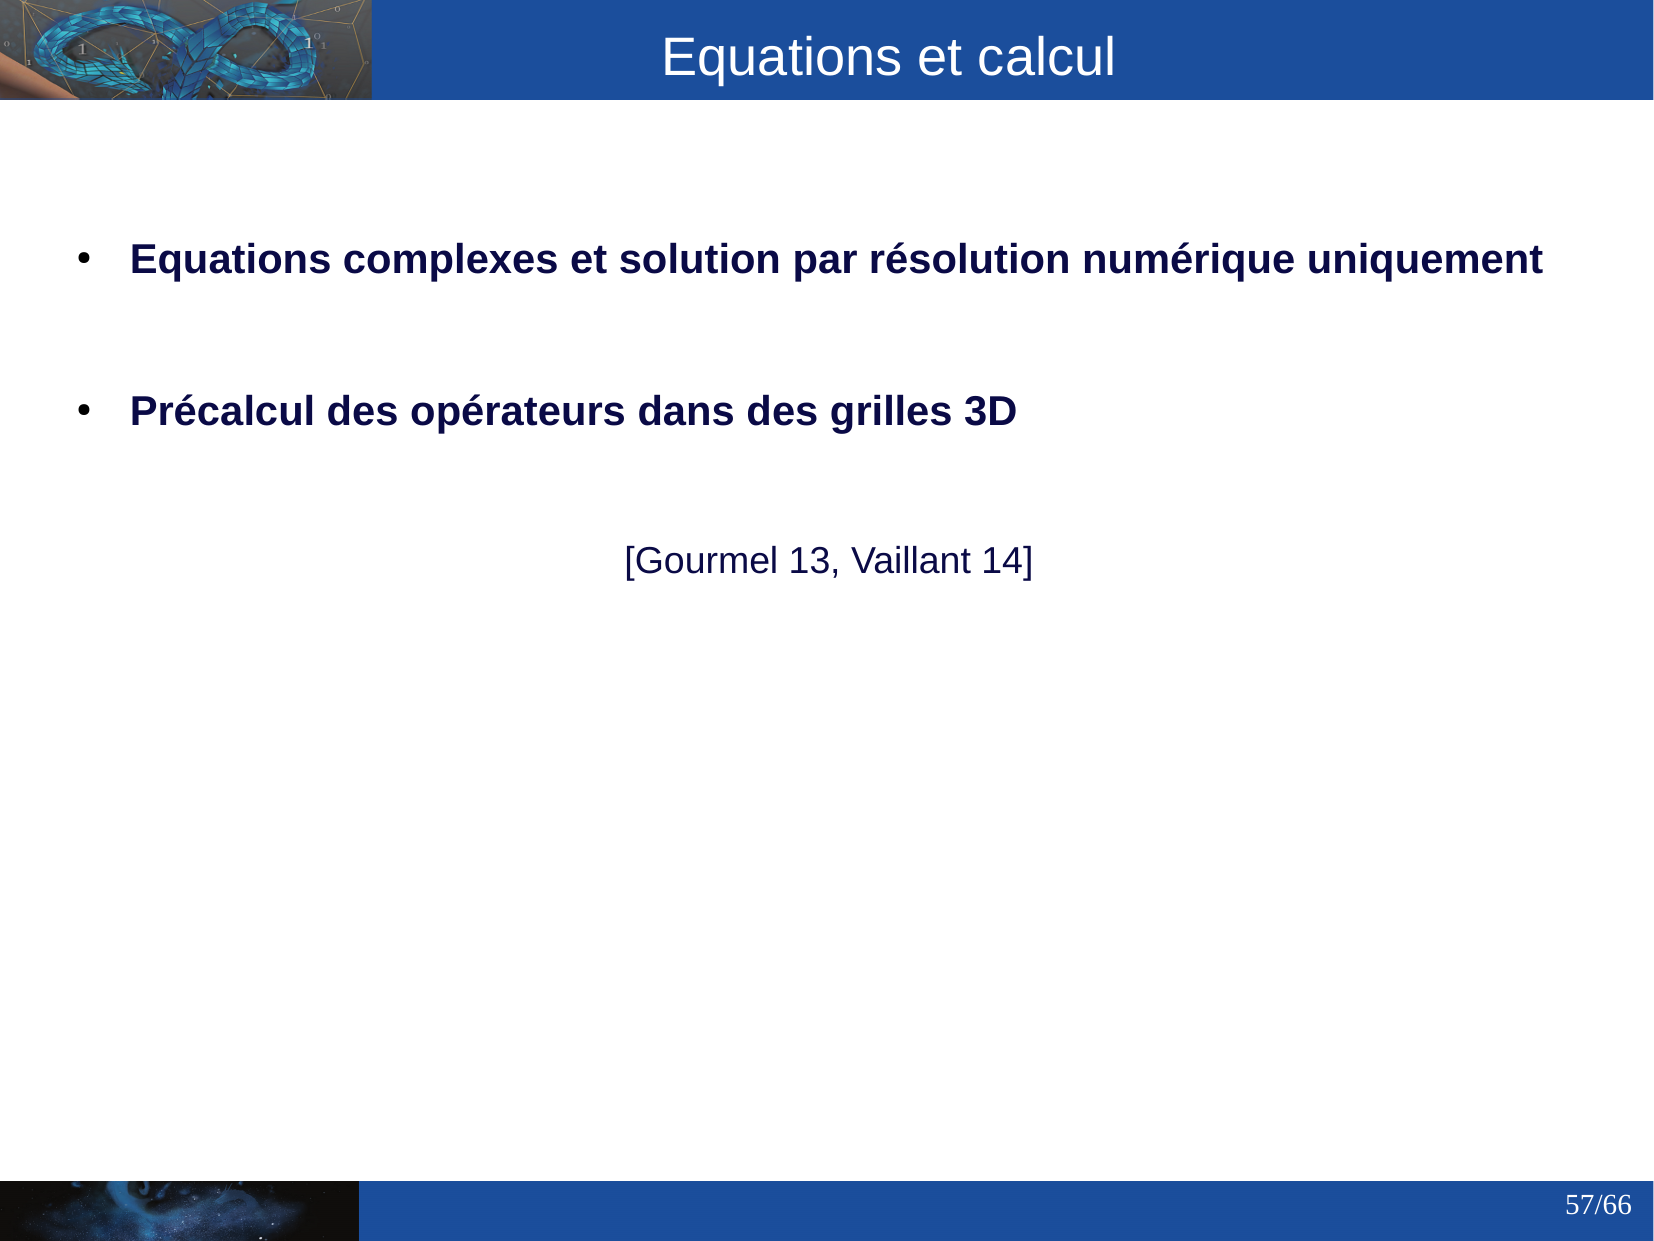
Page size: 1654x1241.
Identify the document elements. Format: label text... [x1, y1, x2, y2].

list Equations complexes et solution par résolution numérique uniquement Précalcul des opérateurs dans des grilles 3D [Gourmel 13, Vaillant 14] [58, 159, 1600, 1145]
picture [0, 1181, 1654, 1241]
picture [0, 0, 1654, 100]
title Equations et calcul [387, 10, 1407, 102]
